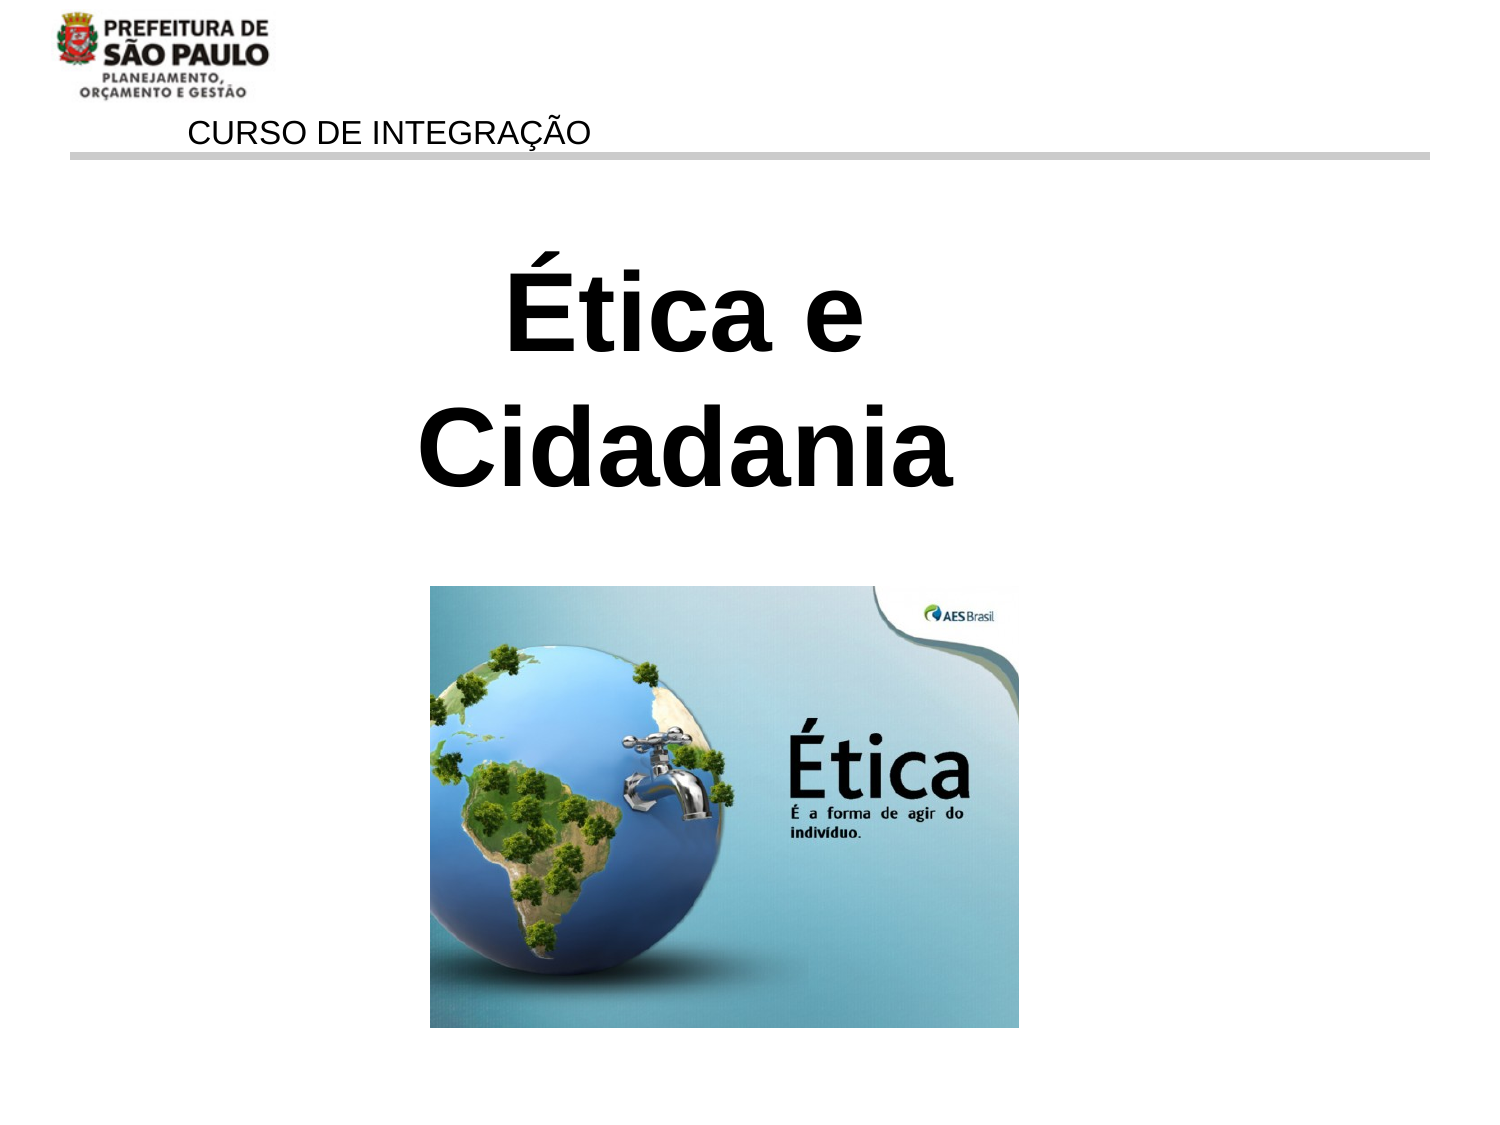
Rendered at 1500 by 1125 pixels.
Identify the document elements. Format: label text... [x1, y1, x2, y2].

text_box Ética e Cidadania [159, 231, 1211, 520]
picture [430, 586, 1019, 1028]
